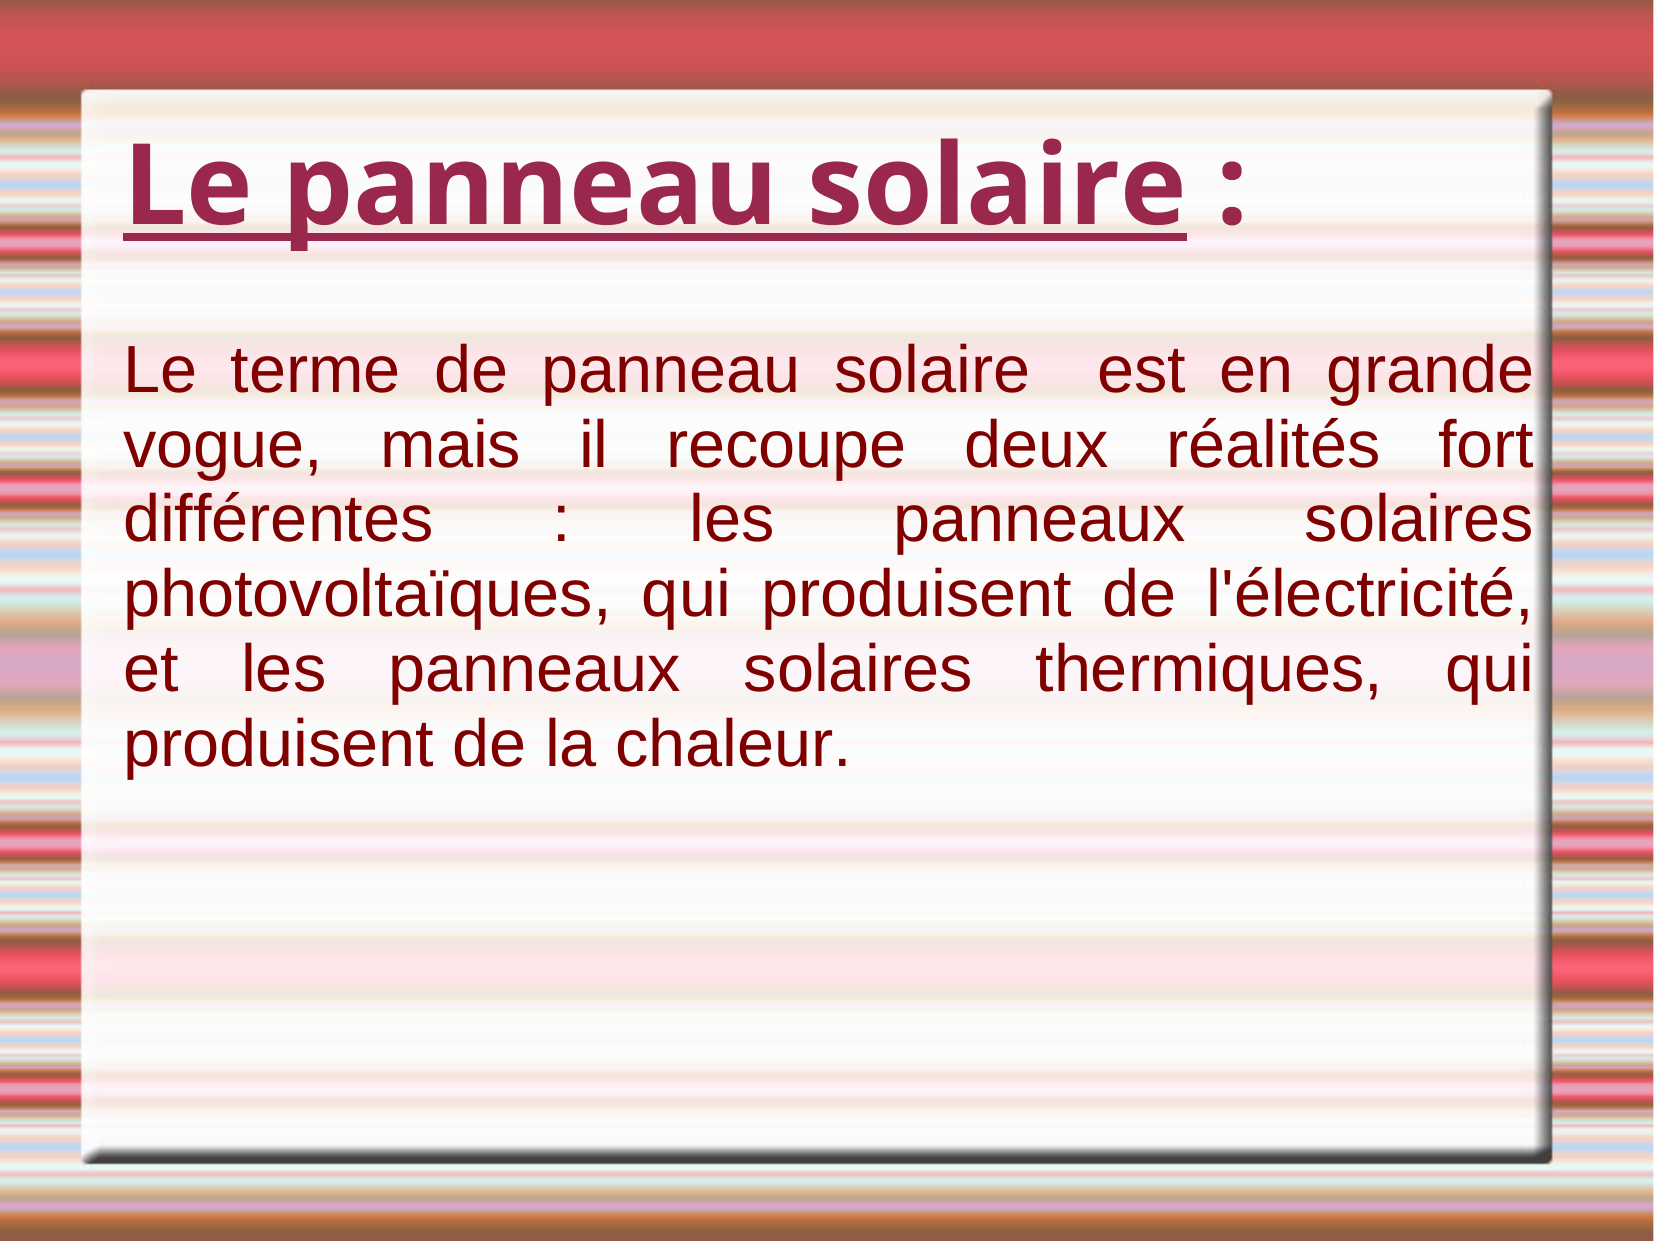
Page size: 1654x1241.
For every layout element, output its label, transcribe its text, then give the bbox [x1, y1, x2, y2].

picture [0, 0, 1654, 1241]
subtitle Le panneau solaire : Le terme de panneau solaire est en grande vogue, mais il recoupe deux réalités fort différentes : les panneaux solaires photovoltaïques, qui produisent de l'électricité, et les panneaux solaires thermiques, qui produisent de la chaleur. [123, 0, 1536, 944]
